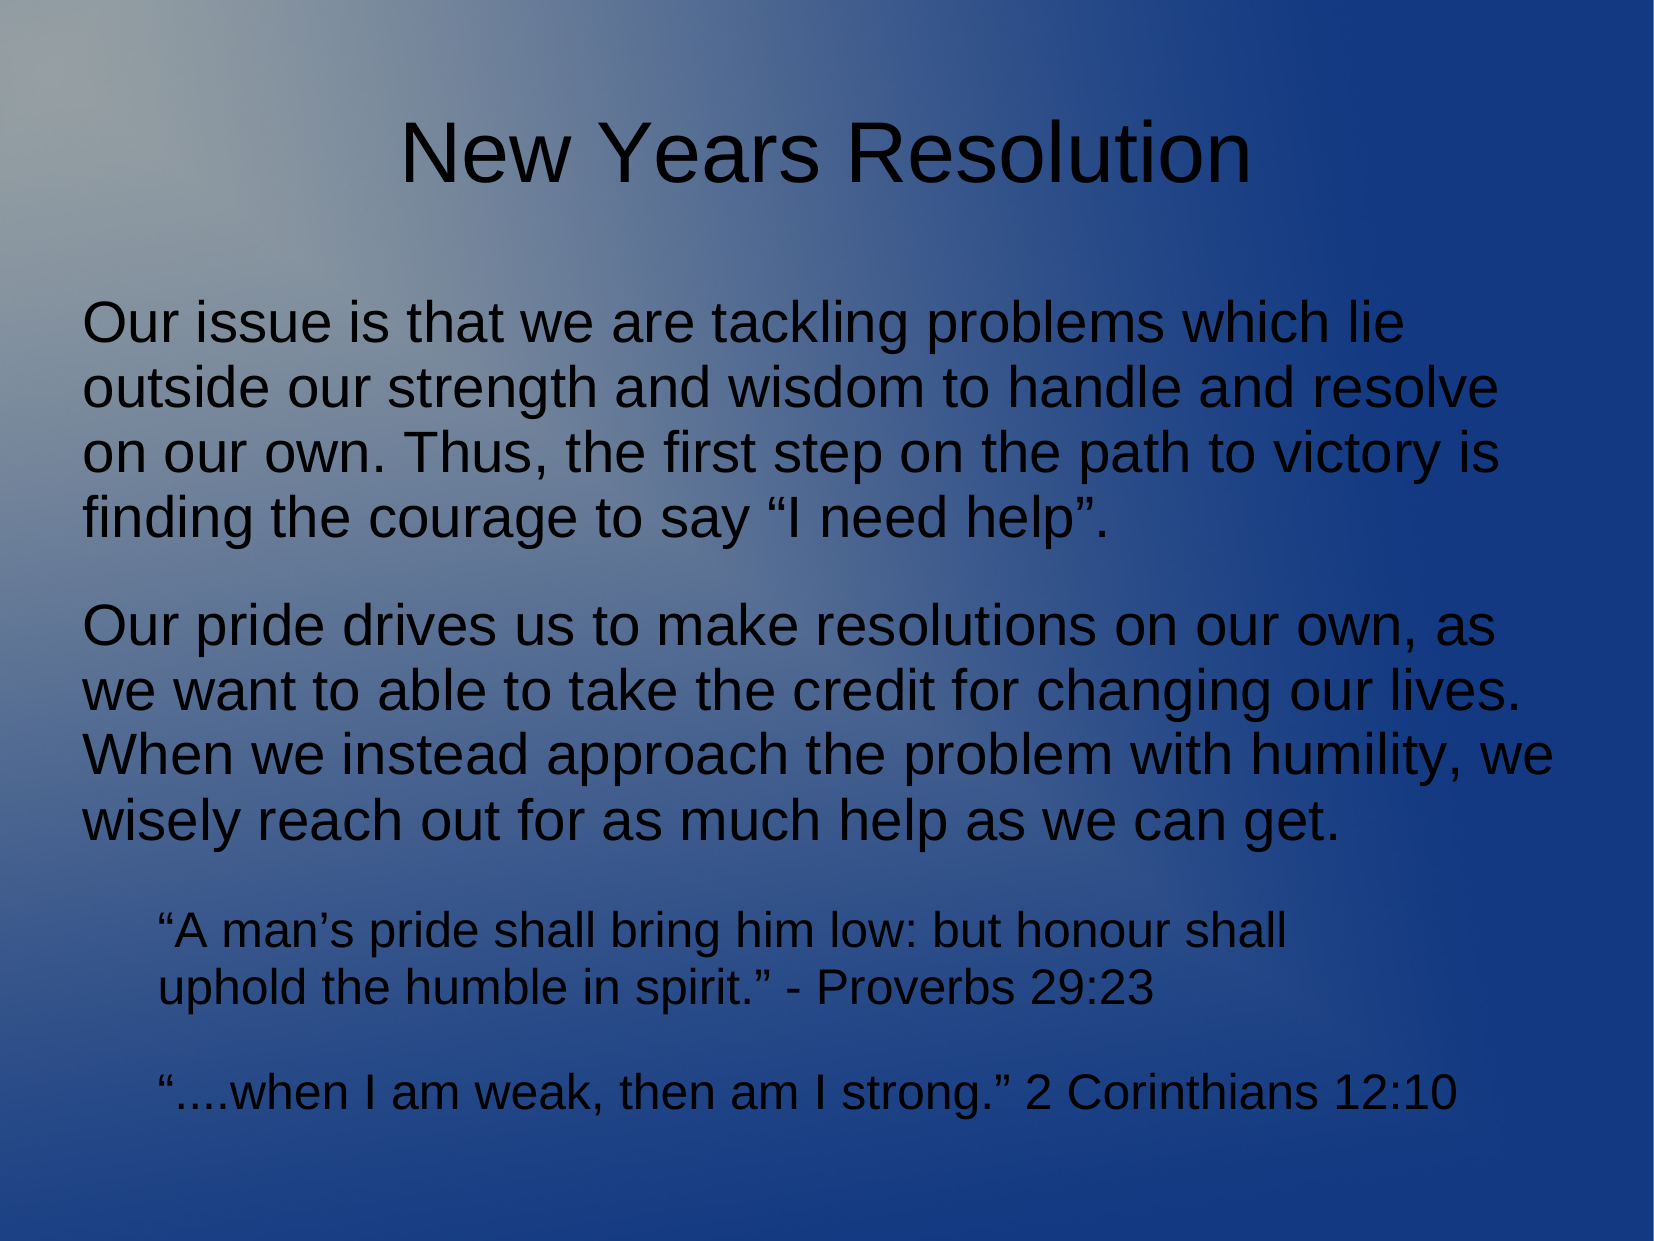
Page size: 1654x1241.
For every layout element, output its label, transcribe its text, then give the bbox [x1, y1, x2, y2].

title New Years Resolution [82, 49, 1571, 257]
picture [0, 0, 1654, 1241]
subtitle Our issue is that we are tackling problems which lie outside our strength and wisdom to handle and resolve on our own. Thus, the first step on the path to victory is finding the courage to say “I need help”. Our pride drives us to make resolutions on our own, as we want to able to take the credit for changing our lives. When we instead approach the problem with humility, we wisely reach out for as much help as we can get. “A man’s pride shall bring him low: but honour shall uphold the humble in spirit.” - Proverbs 29:23 “....when I am weak, then am I strong.” 2 Corinthians 12:10 [82, 290, 1571, 1241]
